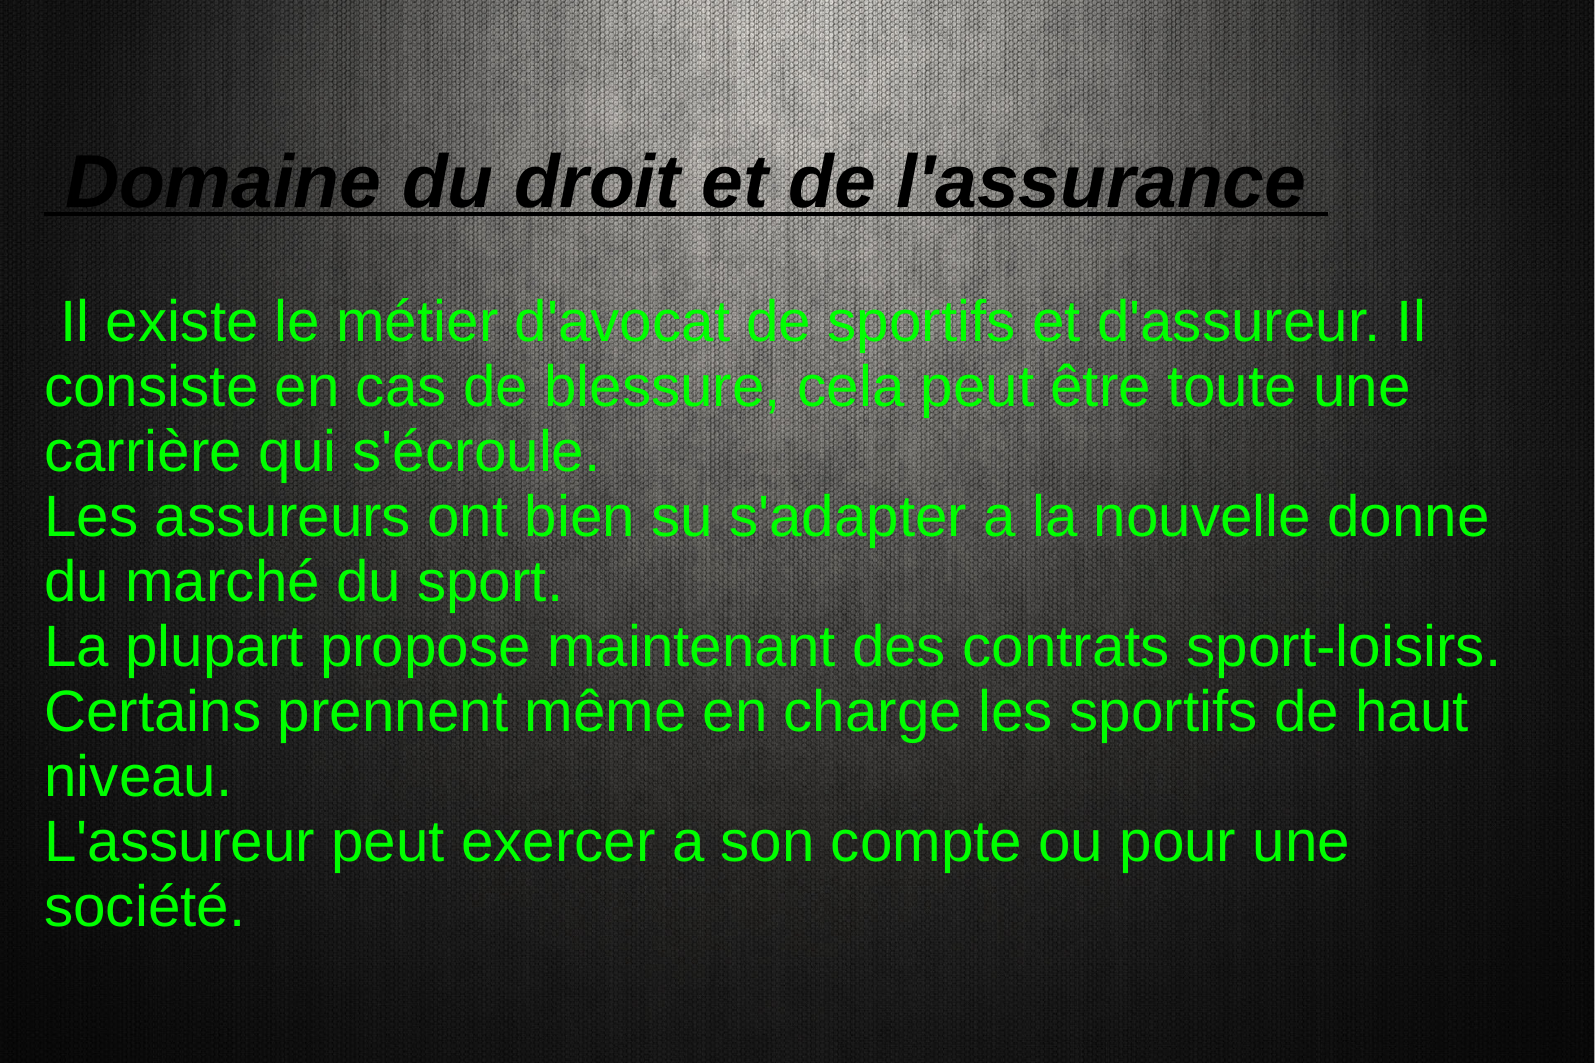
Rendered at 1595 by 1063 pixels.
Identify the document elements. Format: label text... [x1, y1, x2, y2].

picture [0, 0, 1595, 1063]
text_box Domaine du droit et de l'assurance Il existe le métier d'avocat de sportifs et d'assureur. Il consiste en cas de blessure, cela peut être toute une carrière qui s'écroule. Les assureurs ont bien su s'adapter a la nouvelle donne du marché du sport. La plupart propose maintenant des contrats sport-loisirs. Certains prennent même en charge les sportifs de haut niveau. L'assureur peut exercer a son compte ou pour une société. [29, 132, 1565, 945]
